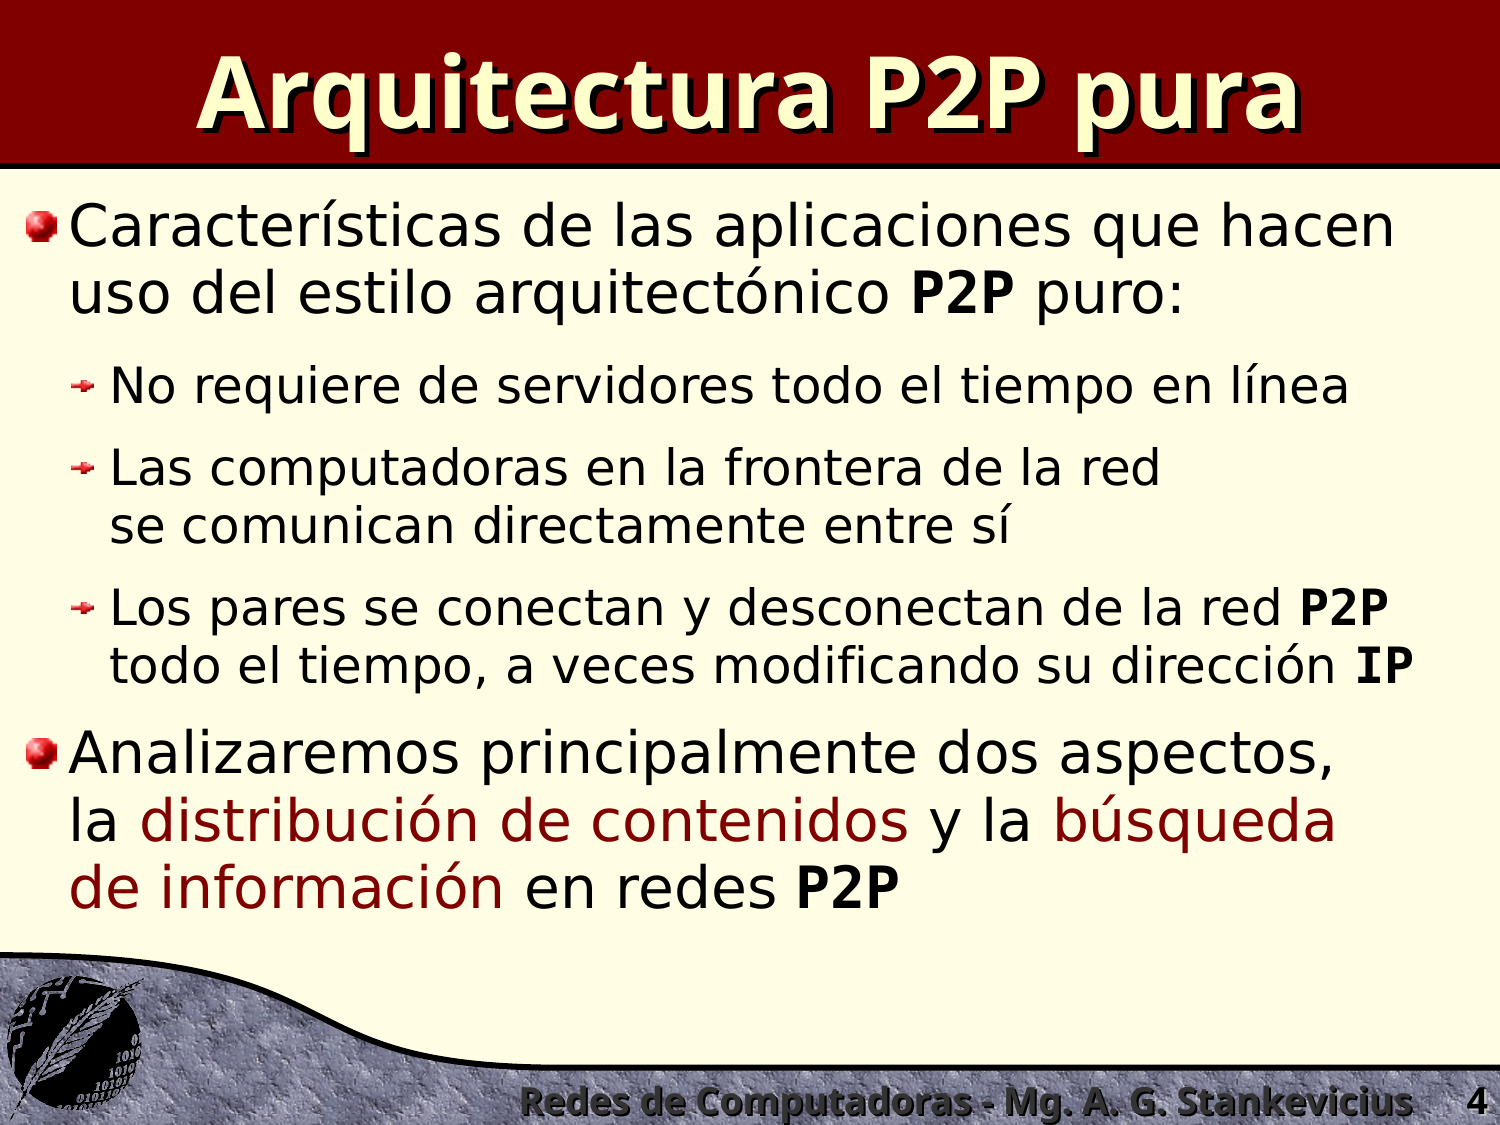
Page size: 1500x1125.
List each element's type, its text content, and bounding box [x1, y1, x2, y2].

list Características de las aplicaciones que hacen uso del estilo arquitectónico P2P puro: No requiere de servidores todo el tiempo en línea Las computadoras en la frontera de la red se comunican directamente entre sí Los pares se conectan y desconectan de la red P2P todo el tiempo, a veces modificando su dirección IP Analizaremos principalmente dos aspectos, la distribución de contenidos y la búsqueda de información en redes P2P [11, 192, 1486, 923]
picture [1047, 1100, 1054, 1110]
title Arquitectura P2P pura [15, 5, 1485, 160]
picture [0, 959, 1500, 1125]
picture [790, 1100, 795, 1110]
